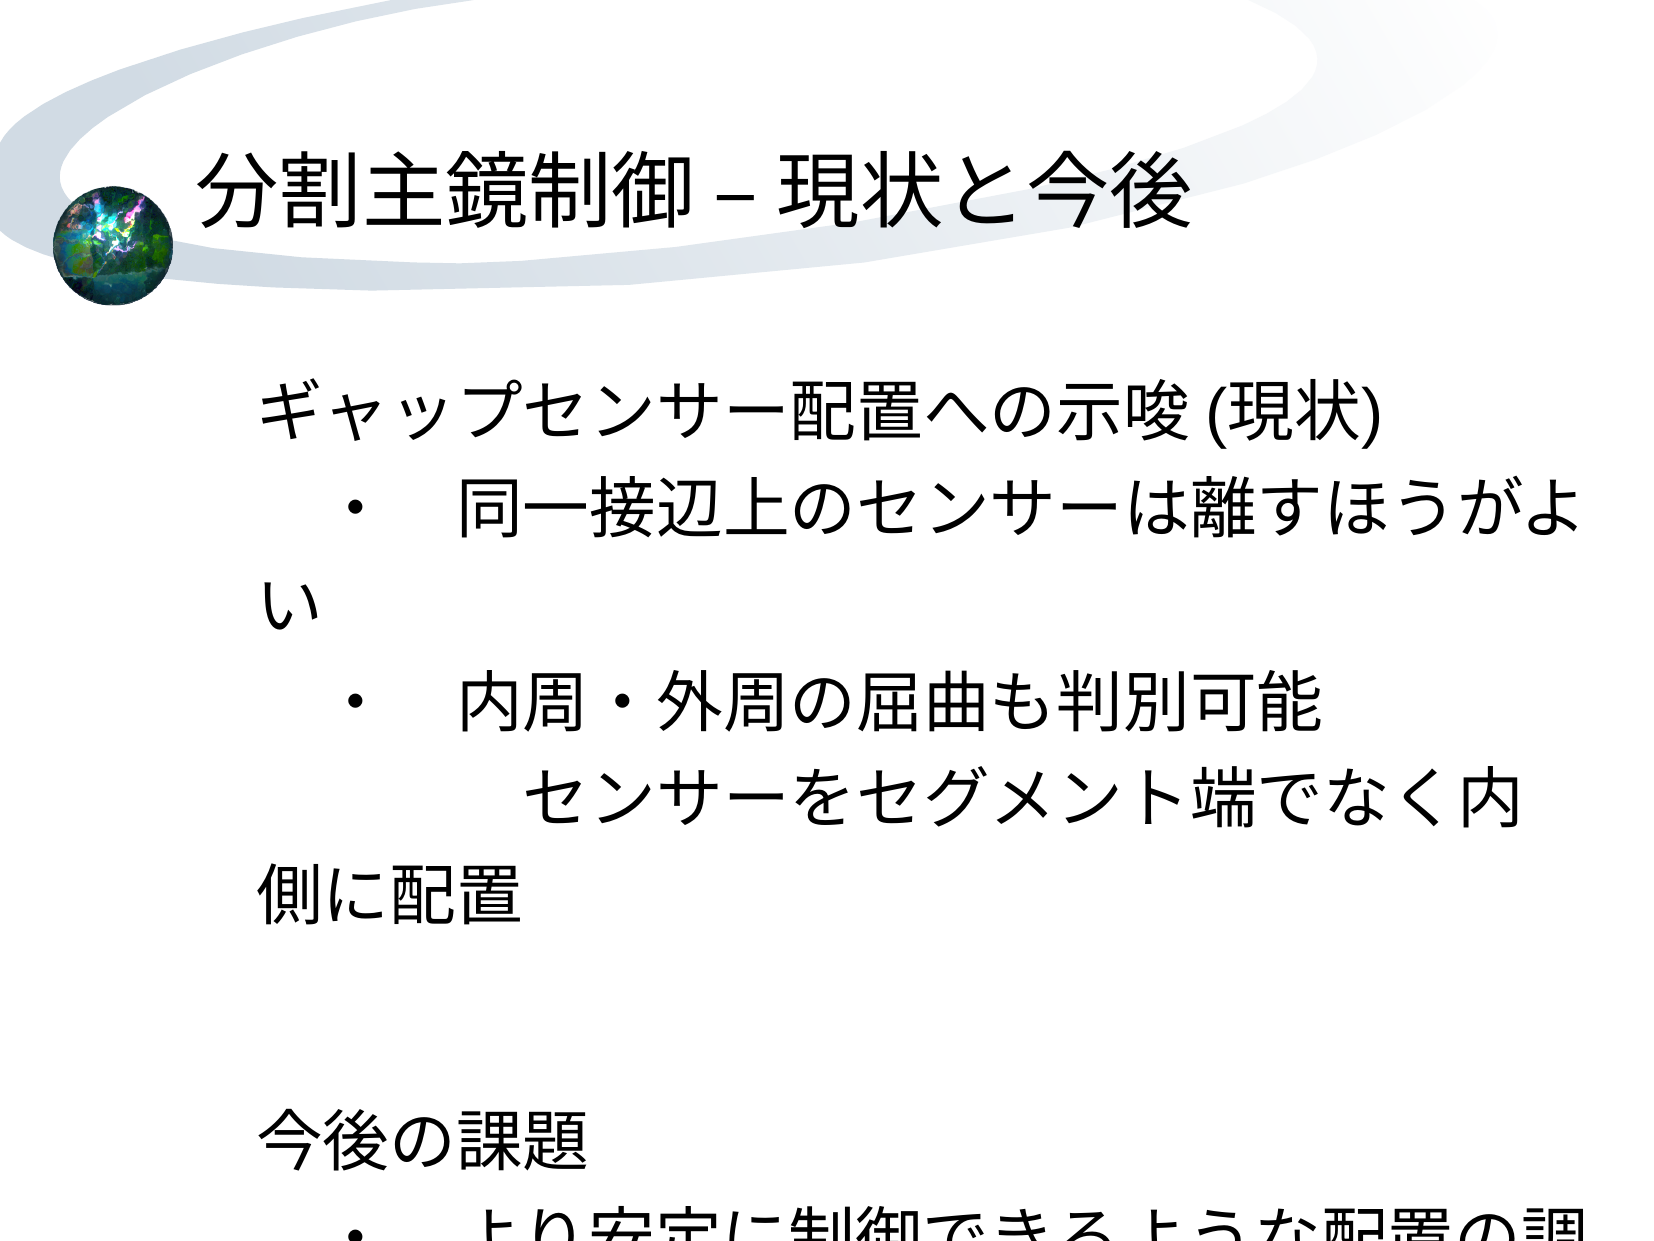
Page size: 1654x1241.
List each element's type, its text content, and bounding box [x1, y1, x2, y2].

picture [43, 175, 182, 314]
text_box 分割主鏡制御 – 現状と今後 [180, 117, 1527, 216]
text_box ギャップセンサー配置への示唆 (現状) ・ 同一接辺上のセンサーは離すほうがよい ・ 内周・外周の屈曲も判別可能 センサーをセグメント端でなく内側に配置 今後の課題 ・ より安定に制御できるような配置の調査 特異値の縮退をなくすための制約条件 必要なセンサー数、その他の機構 ・ ノイズを与えた時の振る舞いの検証 [241, 350, 1604, 1108]
